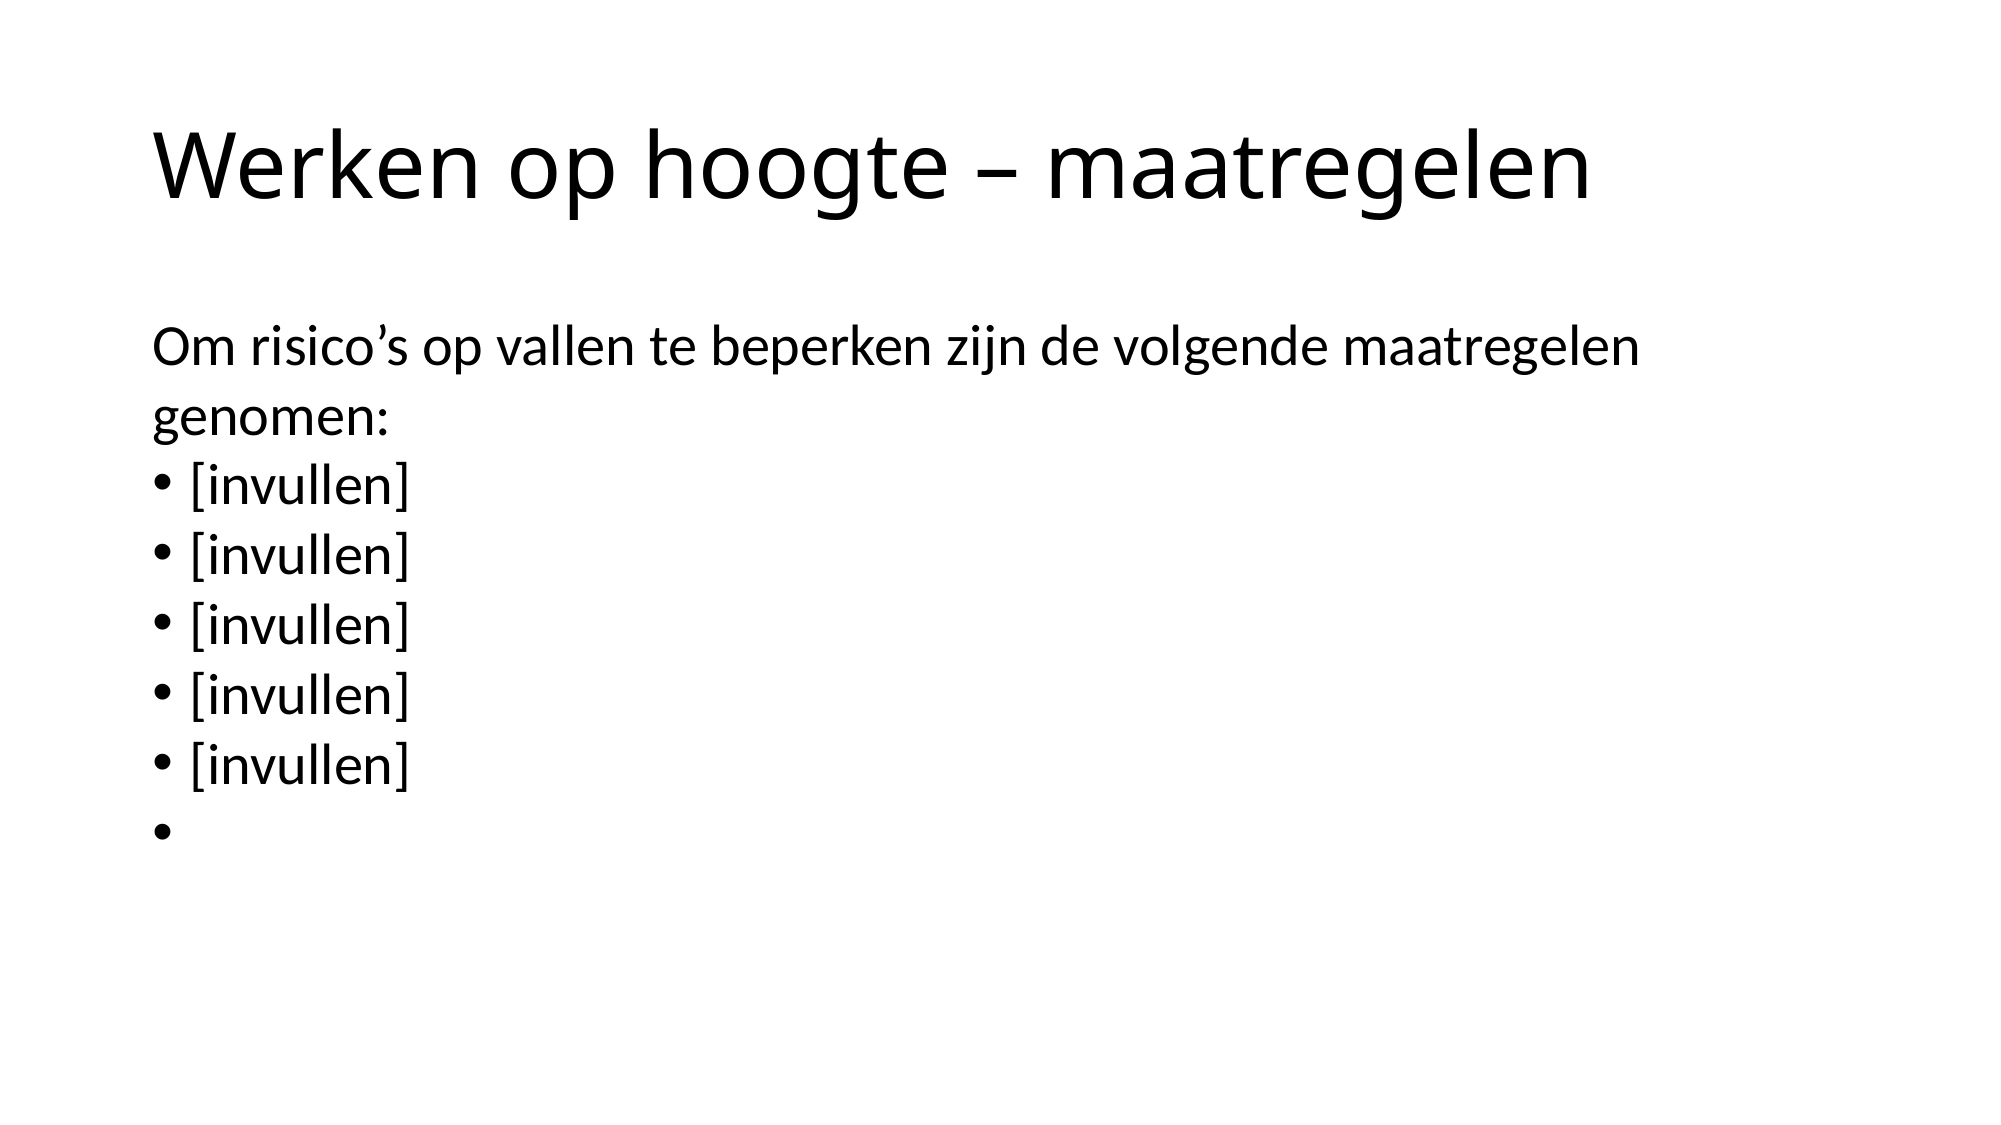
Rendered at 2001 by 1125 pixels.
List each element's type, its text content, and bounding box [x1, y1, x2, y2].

title Werken op hoogte – maatregelen [137, 59, 1863, 278]
list Om risico’s op vallen te beperken zijn de volgende maatregelen genomen: [invullen] [invullen] [invullen] [invullen] [invullen] [137, 299, 1863, 1014]
